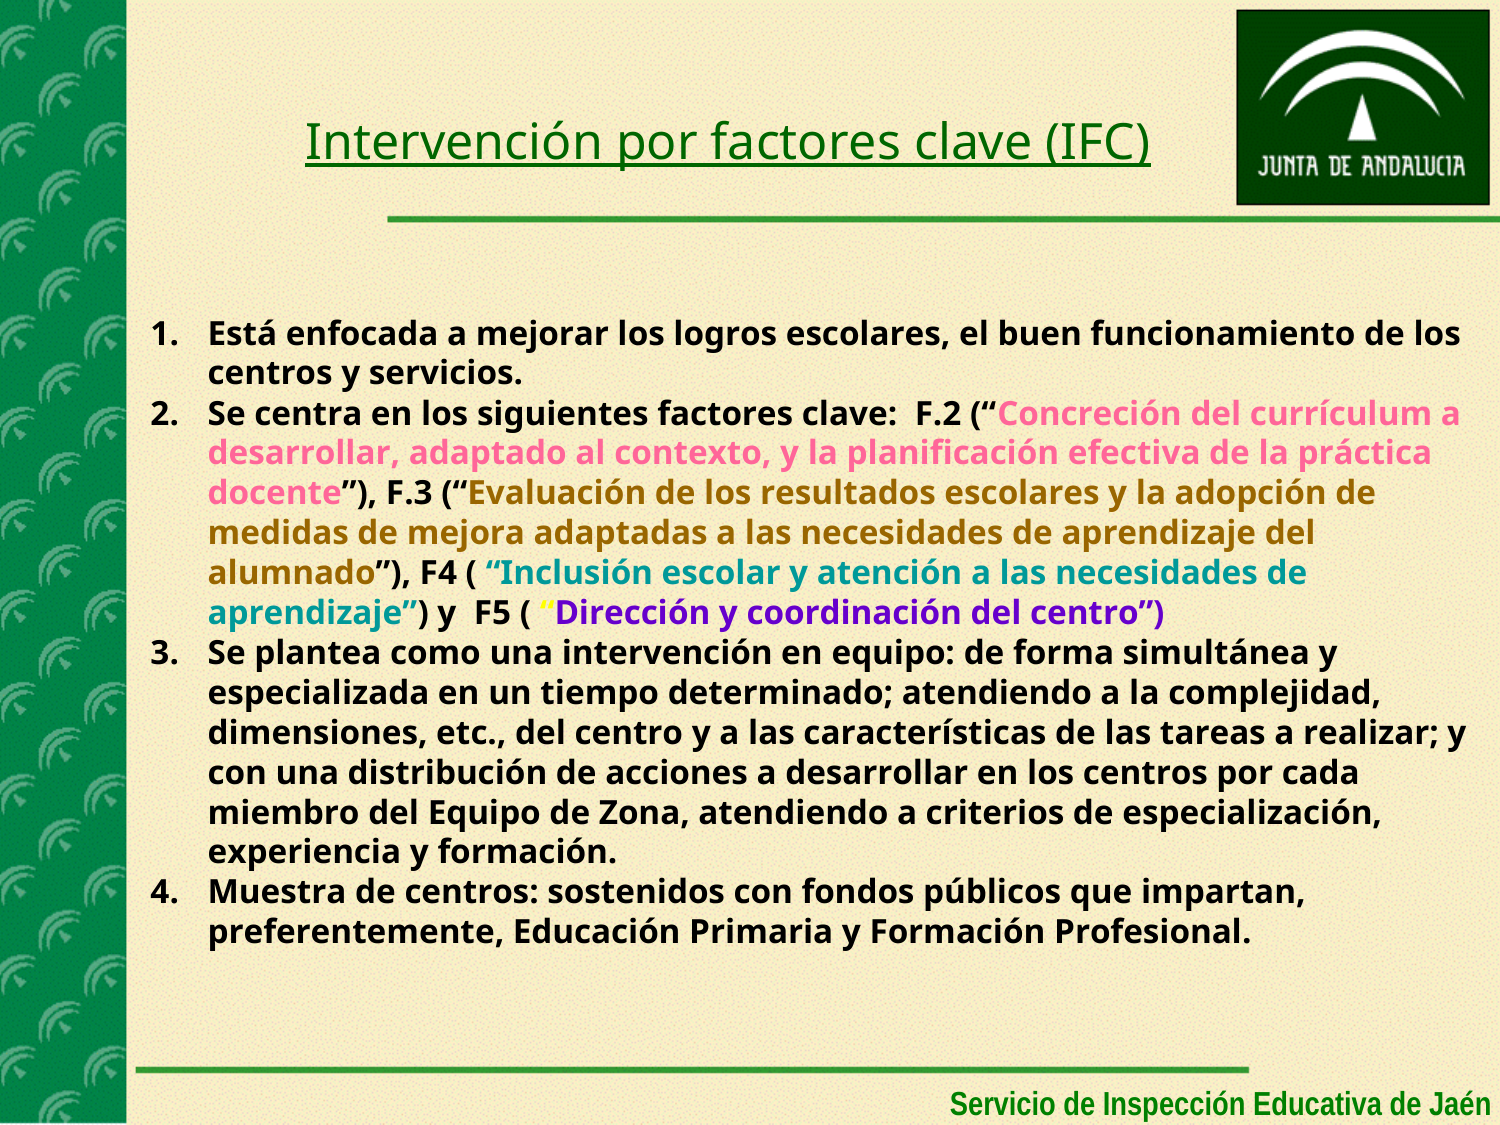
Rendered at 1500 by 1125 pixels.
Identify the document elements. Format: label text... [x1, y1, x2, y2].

text_box Intervención por factores clave (IFC) [152, 101, 1302, 178]
text_box Servicio de Inspección Educativa de Jaén [934, 1073, 1500, 1125]
picture [0, 0, 1500, 1125]
text_box Está enfocada a mejorar los logros escolares, el buen funcionamiento de los centros y servicios. Se centra en los siguientes factores clave: F.2 (“Concreción del currículum a desarrollar, adaptado al contexto, y la planificación efectiva de la práctica docente”), F.3 (“Evaluación de los resultados escolares y la adopción de medidas de mejora adaptadas a las necesidades de aprendizaje del alumnado”), F4 ( “Inclusión escolar y atención a las necesidades de aprendizaje”) y F5 ( “Dirección y coordinación del centro”) Se plantea como una intervención en equipo: de forma simultánea y especializada en un tiempo determinado; atendiendo a la complejidad, dimensiones, etc., del centro y a las características de las tareas a realizar; y con una distribución de acciones a desarrollar en los centros por cada miembro del Equipo de Zona, atendiendo a criterios de especialización, experiencia y formación. Muestra de centros: sostenidos con fondos públicos que impartan, preferentemente, Educación Primaria y Formación Profesional. [135, 304, 1500, 959]
